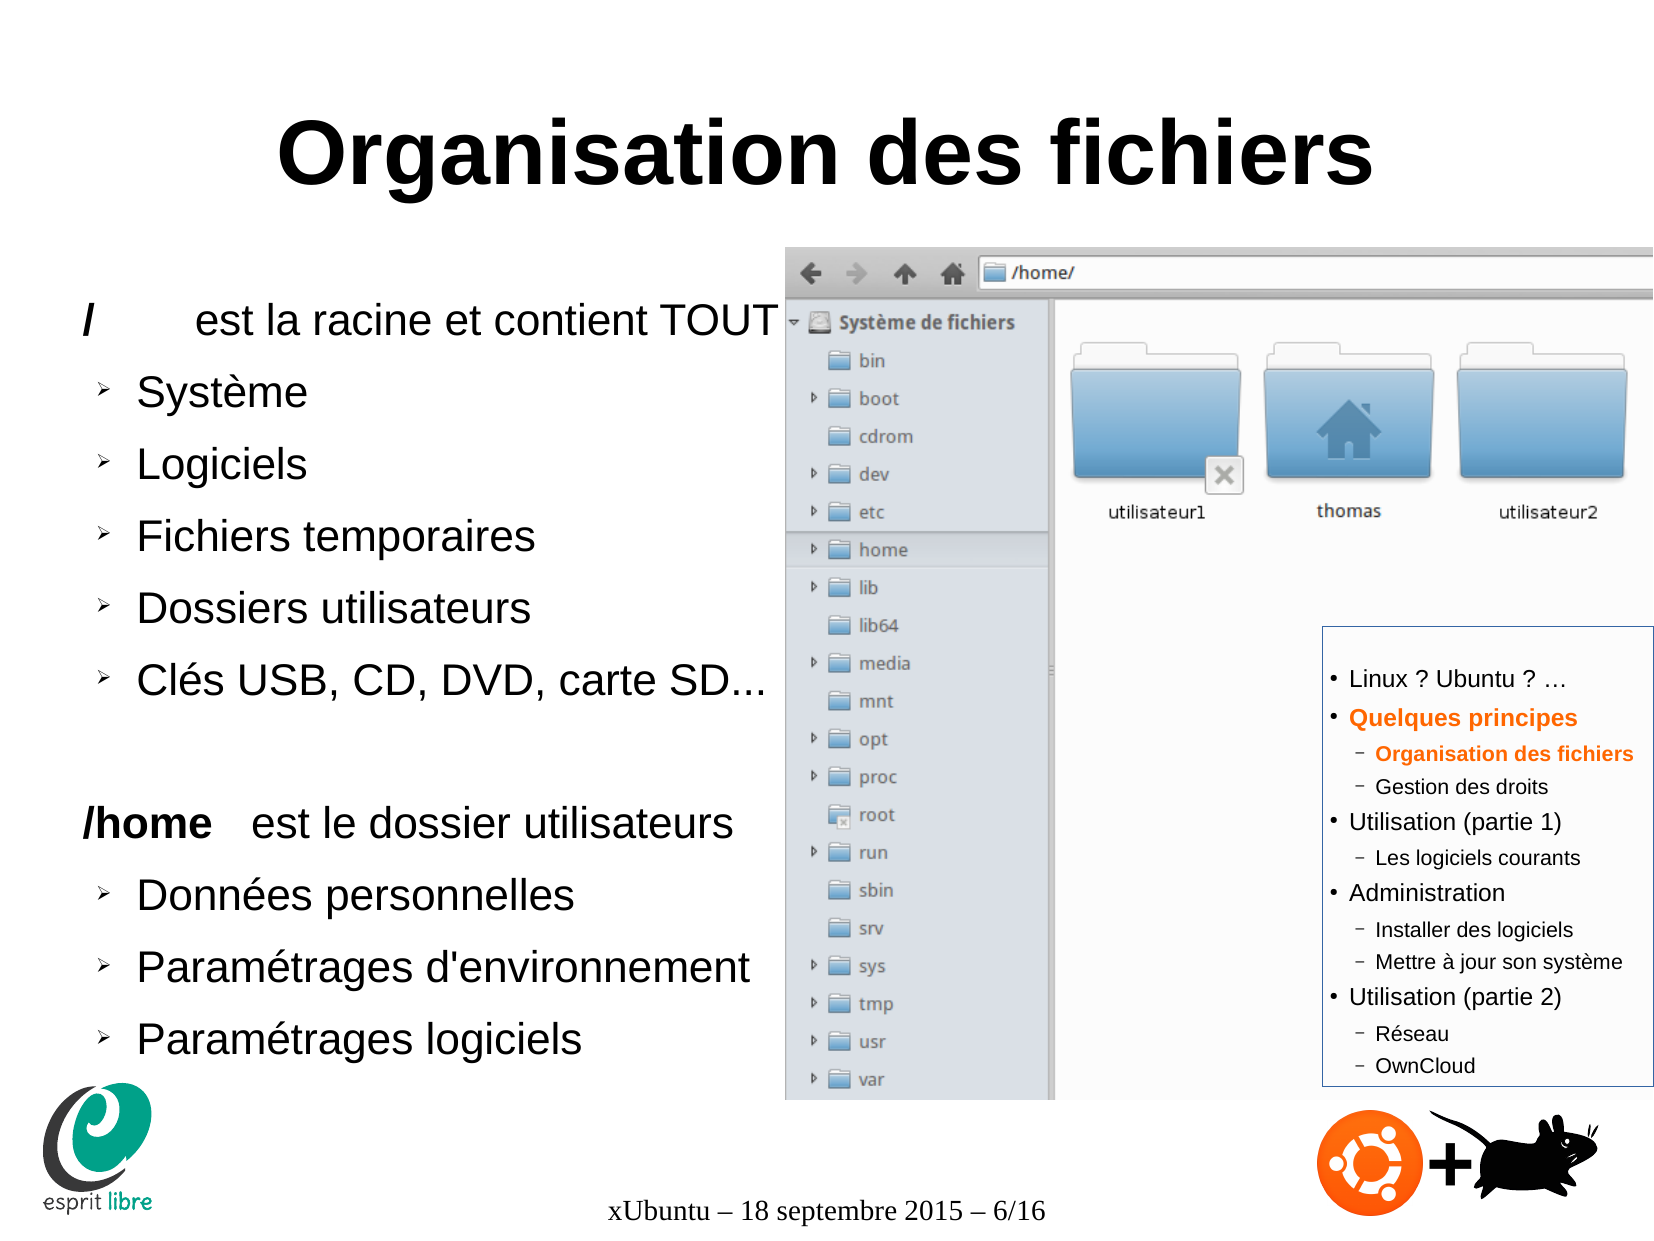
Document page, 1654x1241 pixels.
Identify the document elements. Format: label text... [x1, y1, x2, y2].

picture [1317, 1110, 1423, 1216]
picture [785, 247, 1653, 1100]
title Organisation des fichiers [82, 49, 1571, 257]
list Linux ? Ubuntu ? … Quelques principes Organisation des fichiers Gestion des droits Utilisation (partie 1) Les logiciels courants Administration Installer des logiciels Mettre à jour son système Utilisation (partie 2) Réseau OwnCloud [1322, 626, 1654, 1087]
list / est la racine et contient TOUT Système Logiciels Fichiers temporaires Dossiers utilisateurs Clés USB, CD, DVD, carte SD... /home est le dossier utilisateurs Données personnelles Paramétrages d'environnement Paramétrages logiciels [82, 295, 792, 1075]
